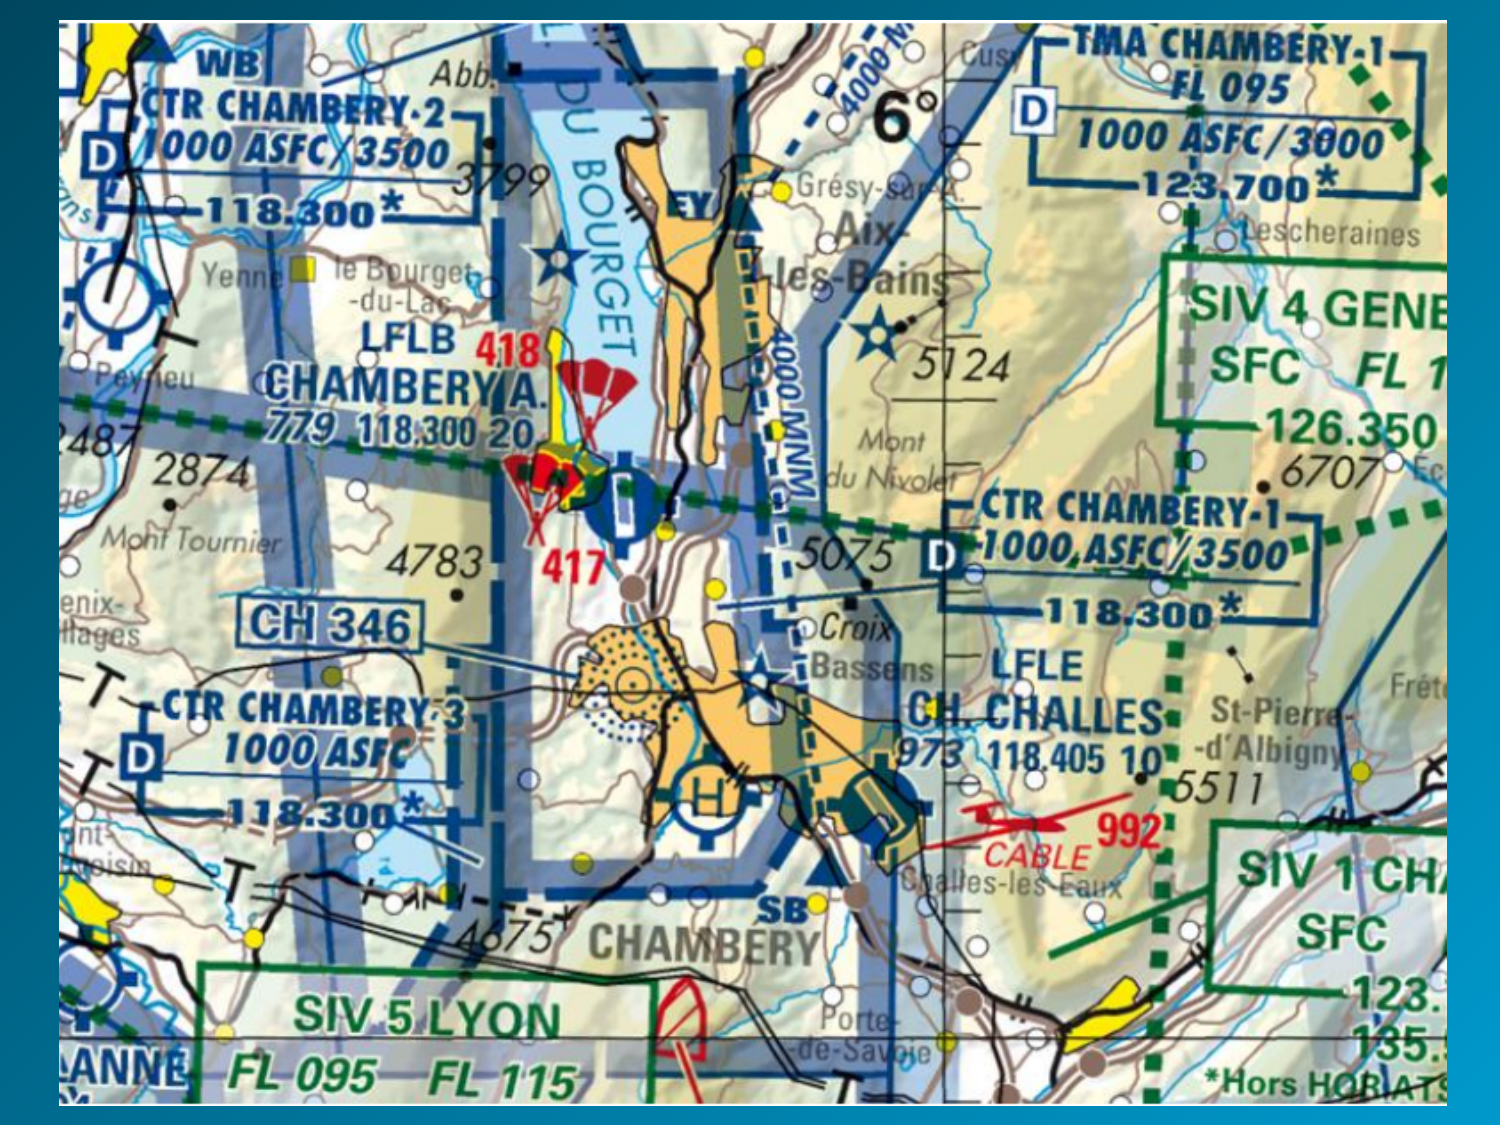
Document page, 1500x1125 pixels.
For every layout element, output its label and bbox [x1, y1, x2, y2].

picture [60, 21, 1446, 1105]
